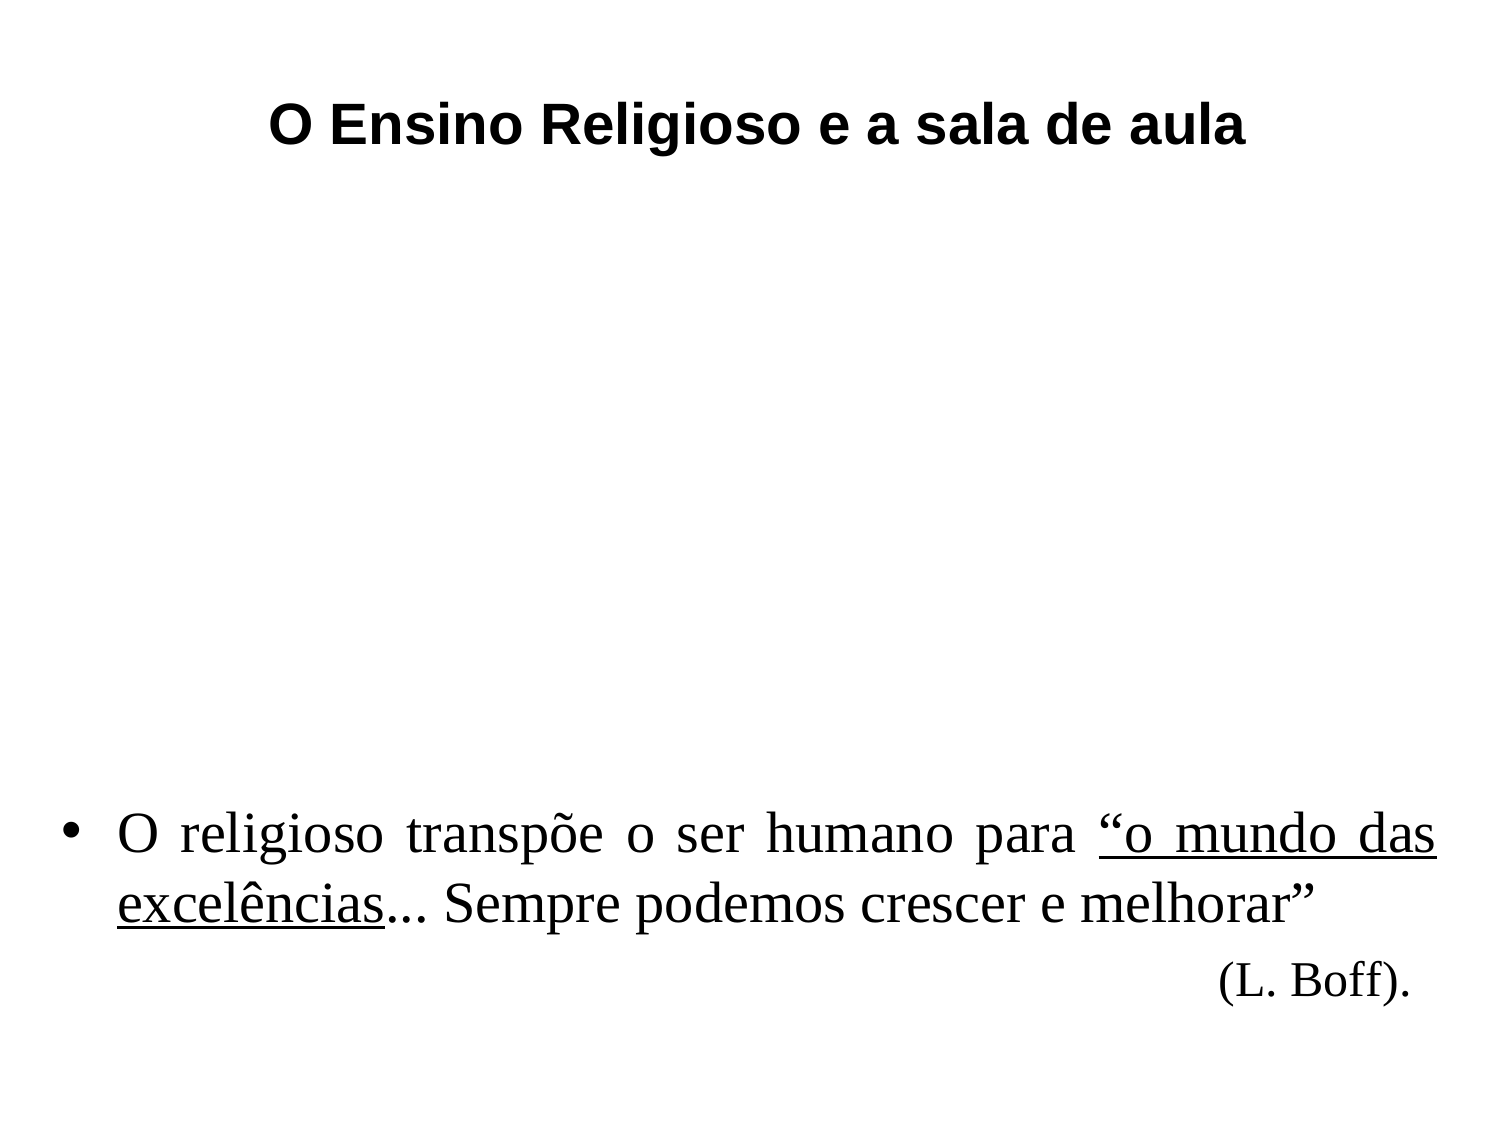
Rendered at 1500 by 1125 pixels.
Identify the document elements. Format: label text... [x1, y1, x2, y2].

text_box O Ensino Religioso e a sala de aula [253, 78, 1263, 164]
list O religioso transpõe o ser humano para “o mundo das excelências... Sempre podemos crescer e melhorar” (L. Boff). [46, 786, 1452, 1032]
